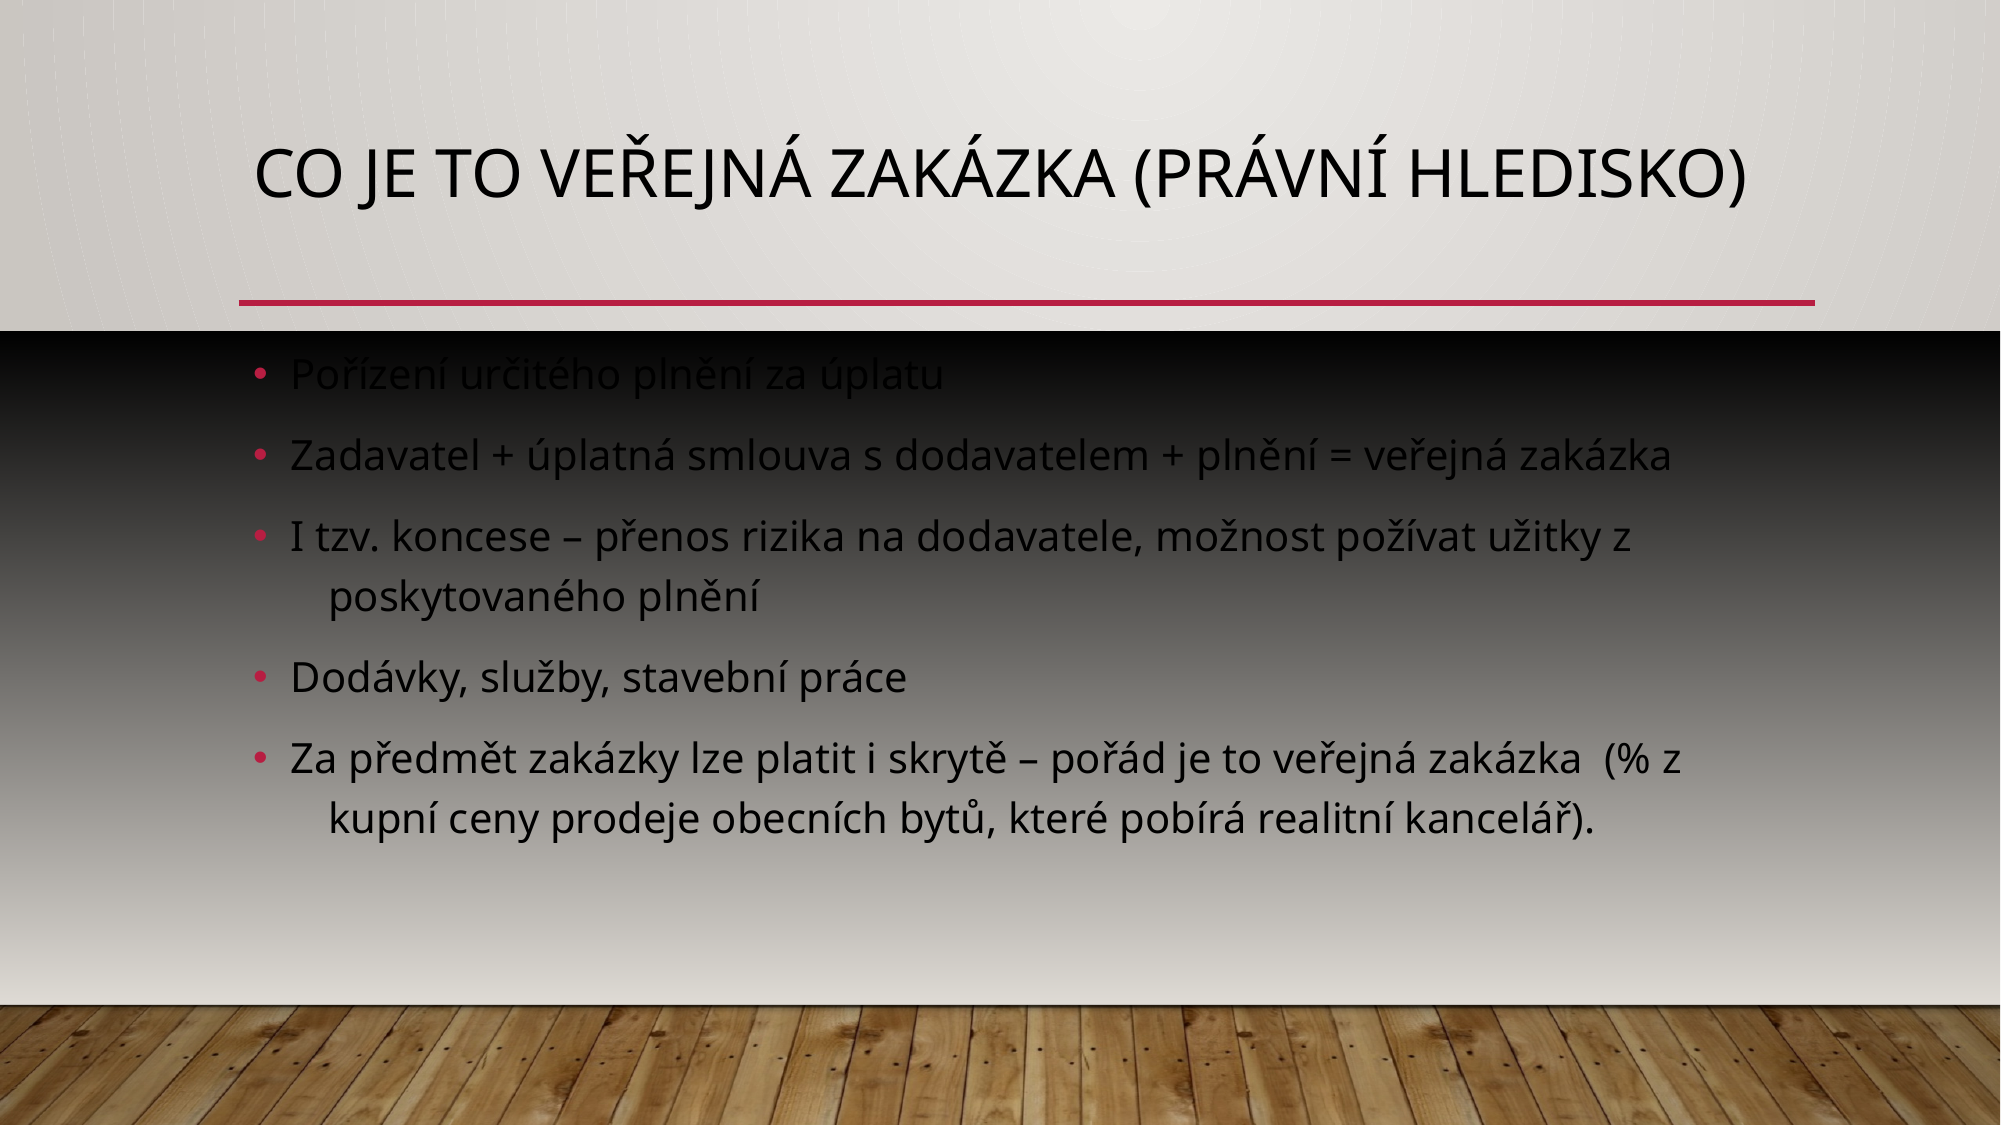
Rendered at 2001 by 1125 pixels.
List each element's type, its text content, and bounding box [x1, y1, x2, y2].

list Pořízení určitého plnění za úplatu Zadavatel + úplatná smlouva s dodavatelem + plnění = veřejná zakázka I tzv. koncese – přenos rizika na dodavatele, možnost požívat užitky z poskytovaného plnění Dodávky, služby, stavební práce Za předmět zakázky lze platit i skrytě – pořád je to veřejná zakázka (% z kupní ceny prodeje obecních bytů, které pobírá realitní kancelář). [238, 330, 1814, 897]
title Co je to veřejná zakázka (právní hledisko) [238, 131, 1814, 305]
